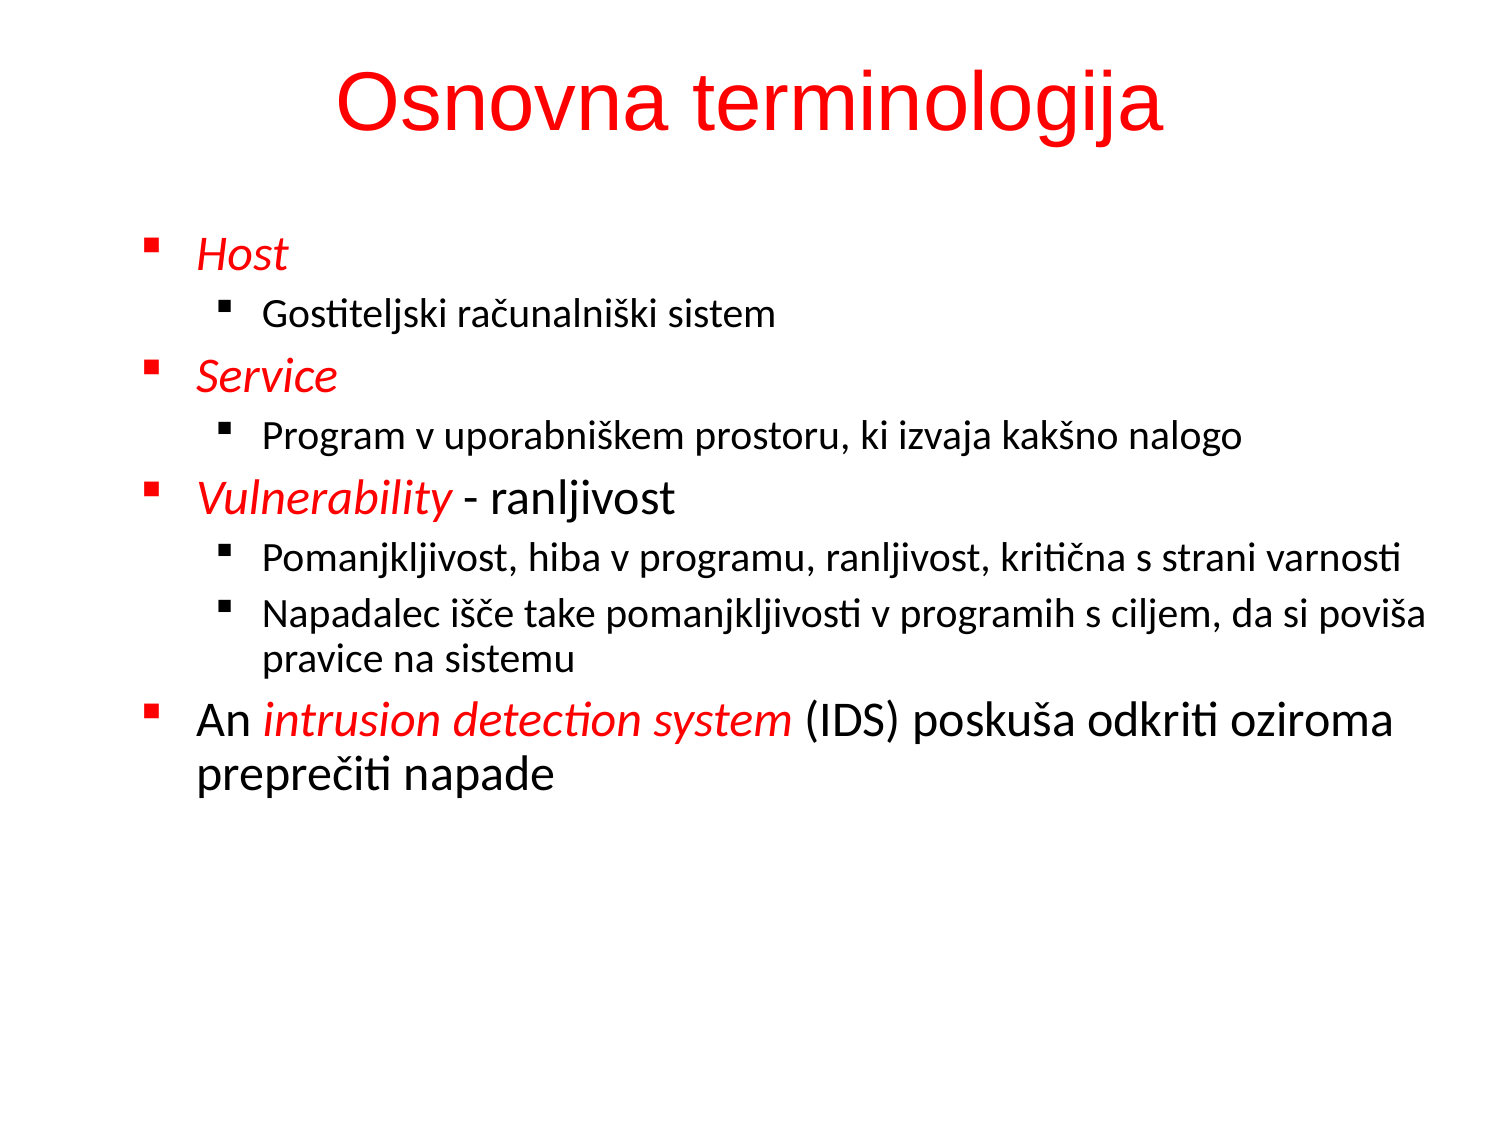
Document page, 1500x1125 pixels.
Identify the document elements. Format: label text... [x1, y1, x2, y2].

list Host Gostiteljski računalniški sistem Service Program v uporabniškem prostoru, ki izvaja kakšno nalogo Vulnerability - ranljivost Pomanjkljivost, hiba v programu, ranljivost, kritična s strani varnosti Napadalec išče take pomanjkljivosti v programih s ciljem, da si poviša pravice na sistemu An intrusion detection system (IDS) poskuša odkriti oziroma preprečiti napade [124, 220, 1500, 965]
title Osnovna terminologija [75, 39, 1426, 156]
